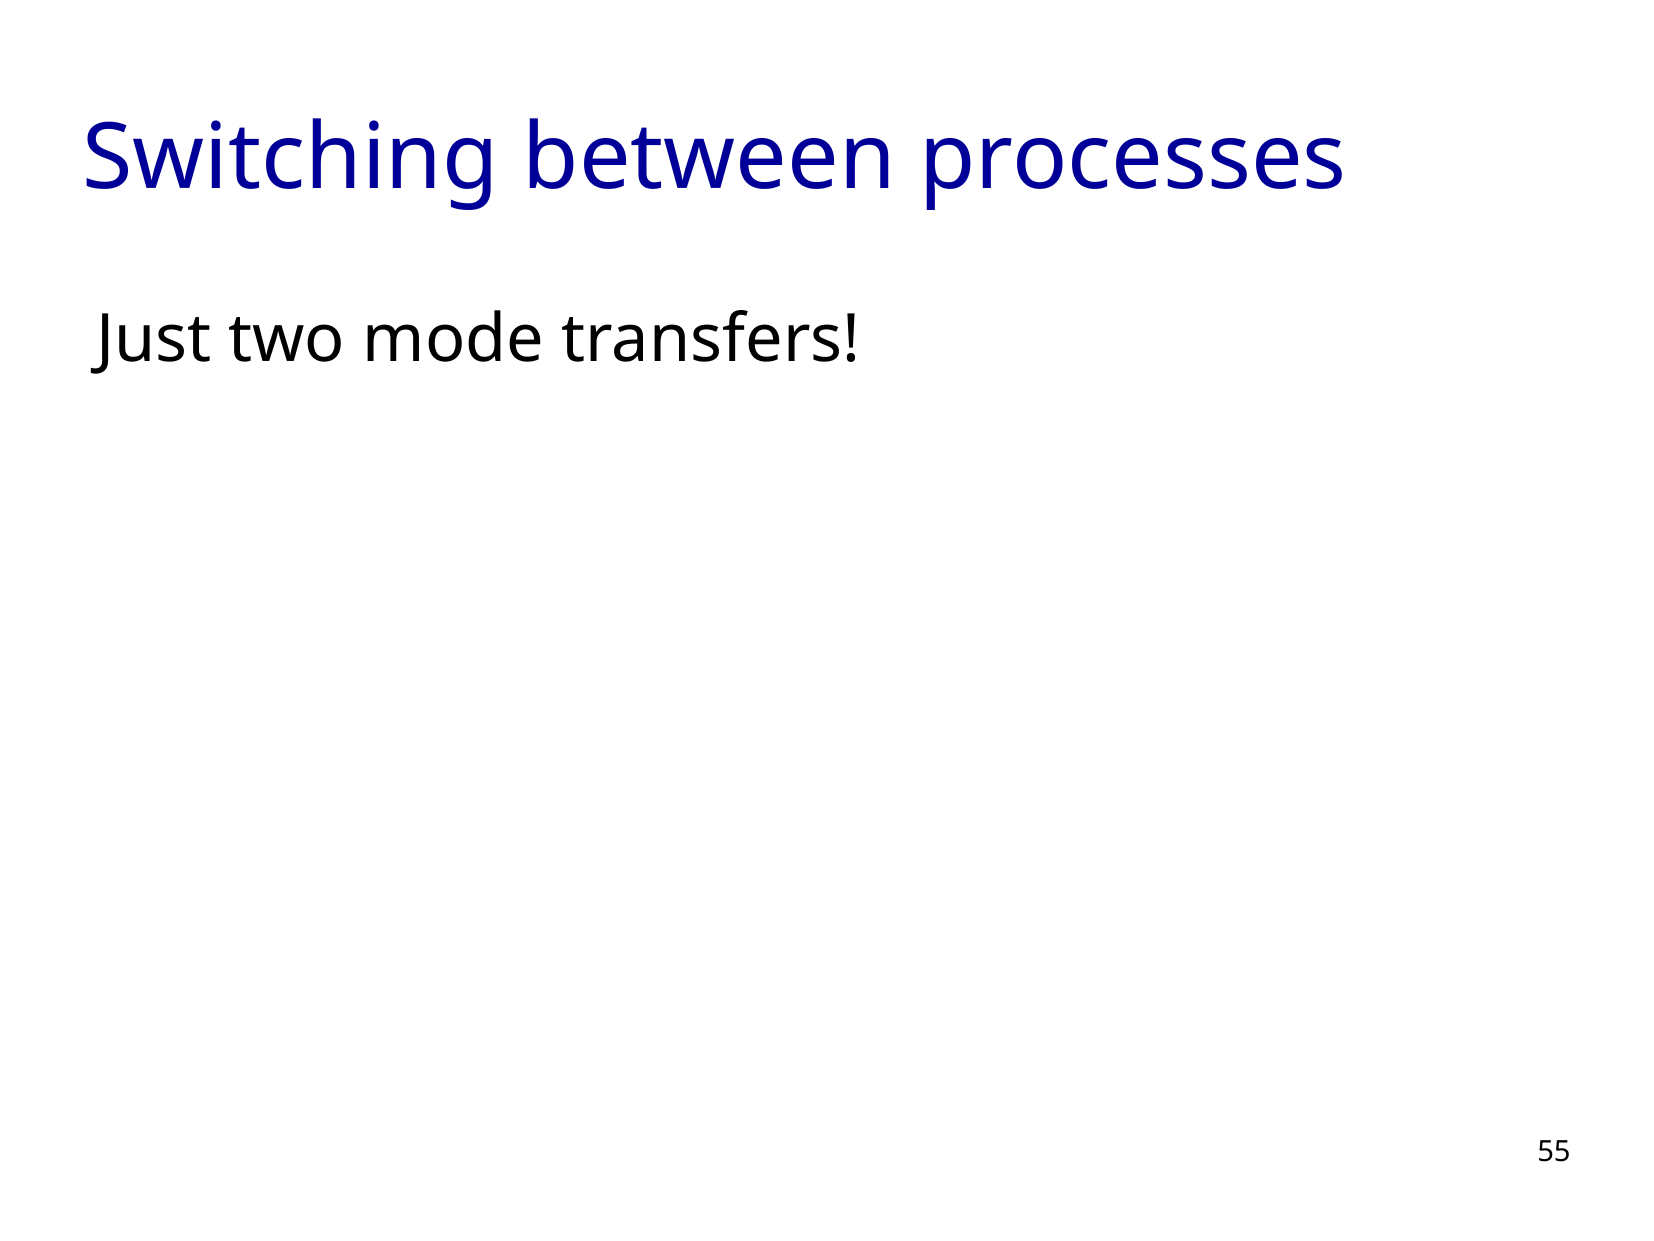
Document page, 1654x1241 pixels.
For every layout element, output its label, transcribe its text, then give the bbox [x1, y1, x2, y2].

title Switching between processes [82, 49, 1571, 257]
list Just two mode transfers! [60, 290, 1571, 1096]
